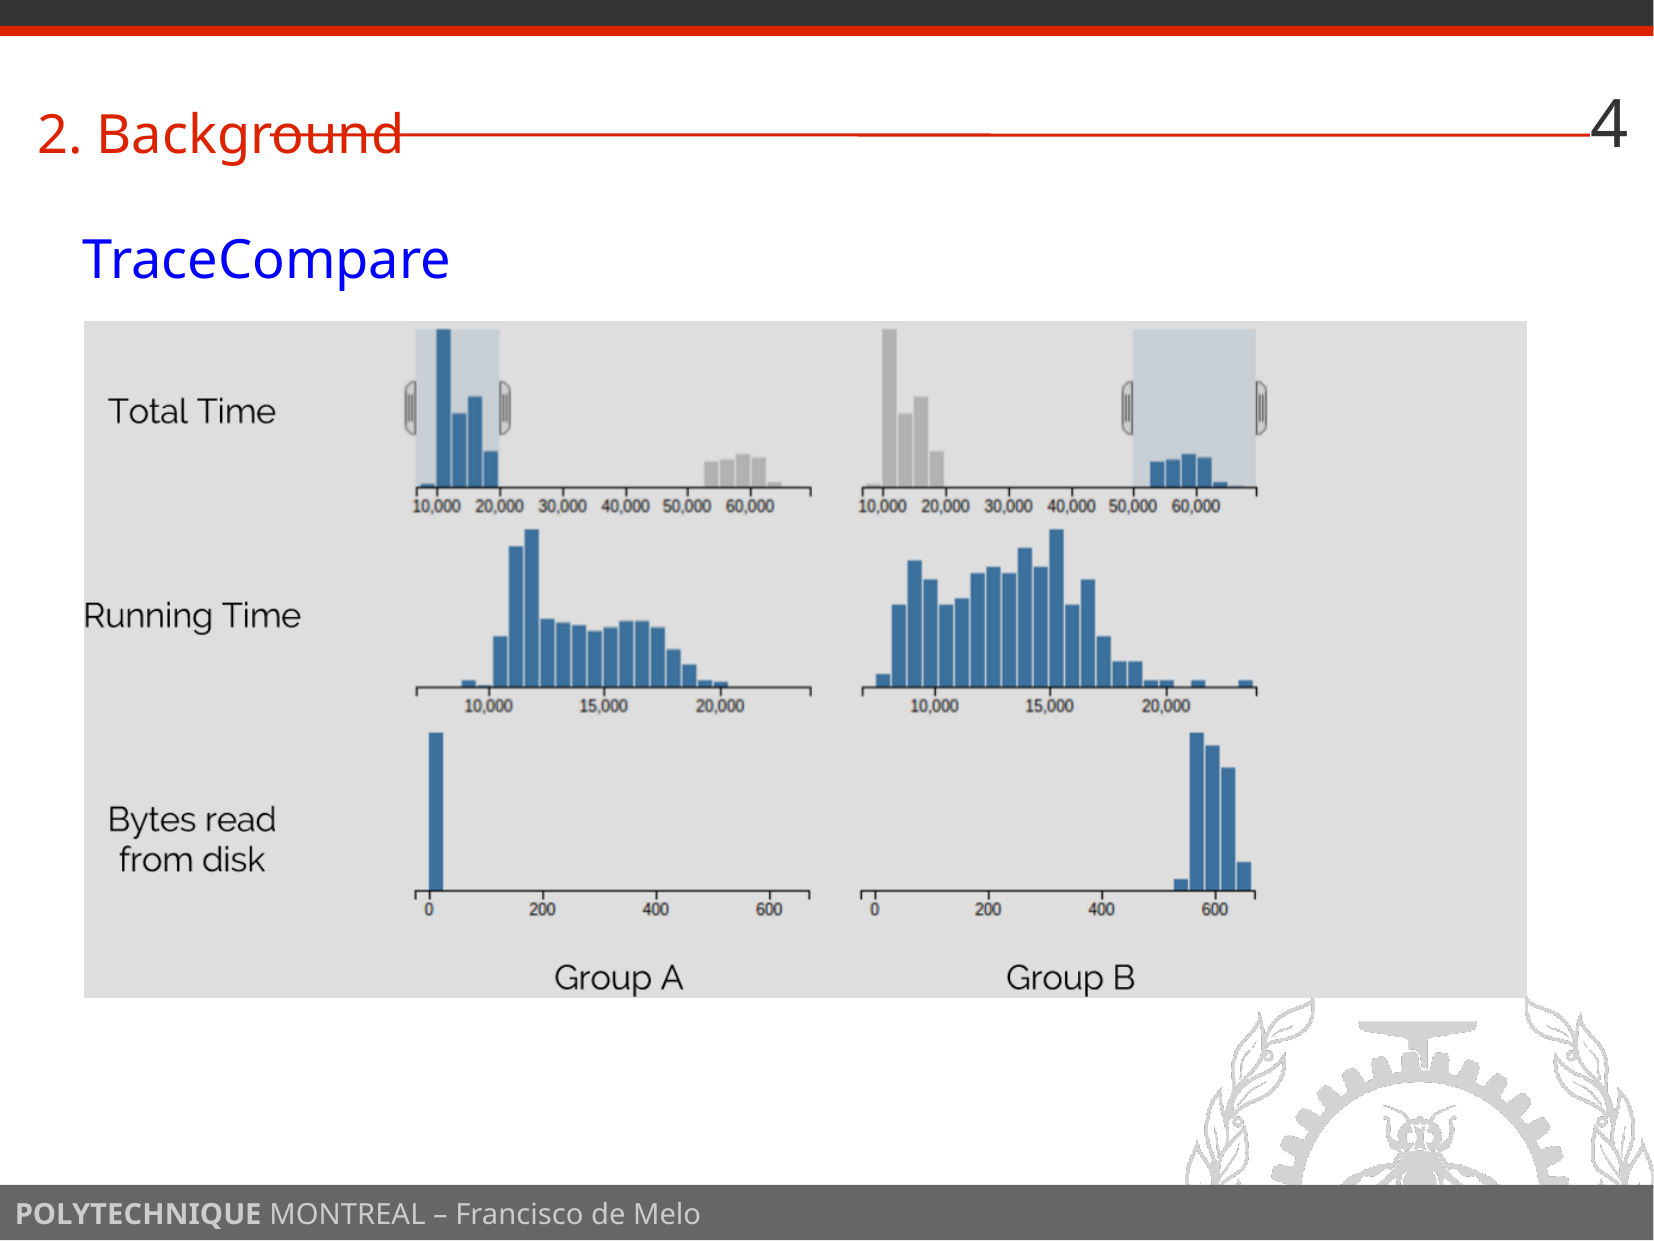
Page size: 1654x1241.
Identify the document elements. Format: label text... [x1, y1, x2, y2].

text_box POLYTECHNIQUE MONTREAL – Francisco de Melo [0, 1184, 1654, 1241]
text_box [0, 0, 1654, 36]
text_box 4 [1589, 30, 1654, 173]
picture [84, 321, 1654, 1184]
text_box 2. Background [22, 59, 491, 247]
text_box TraceCompare [67, 184, 537, 372]
